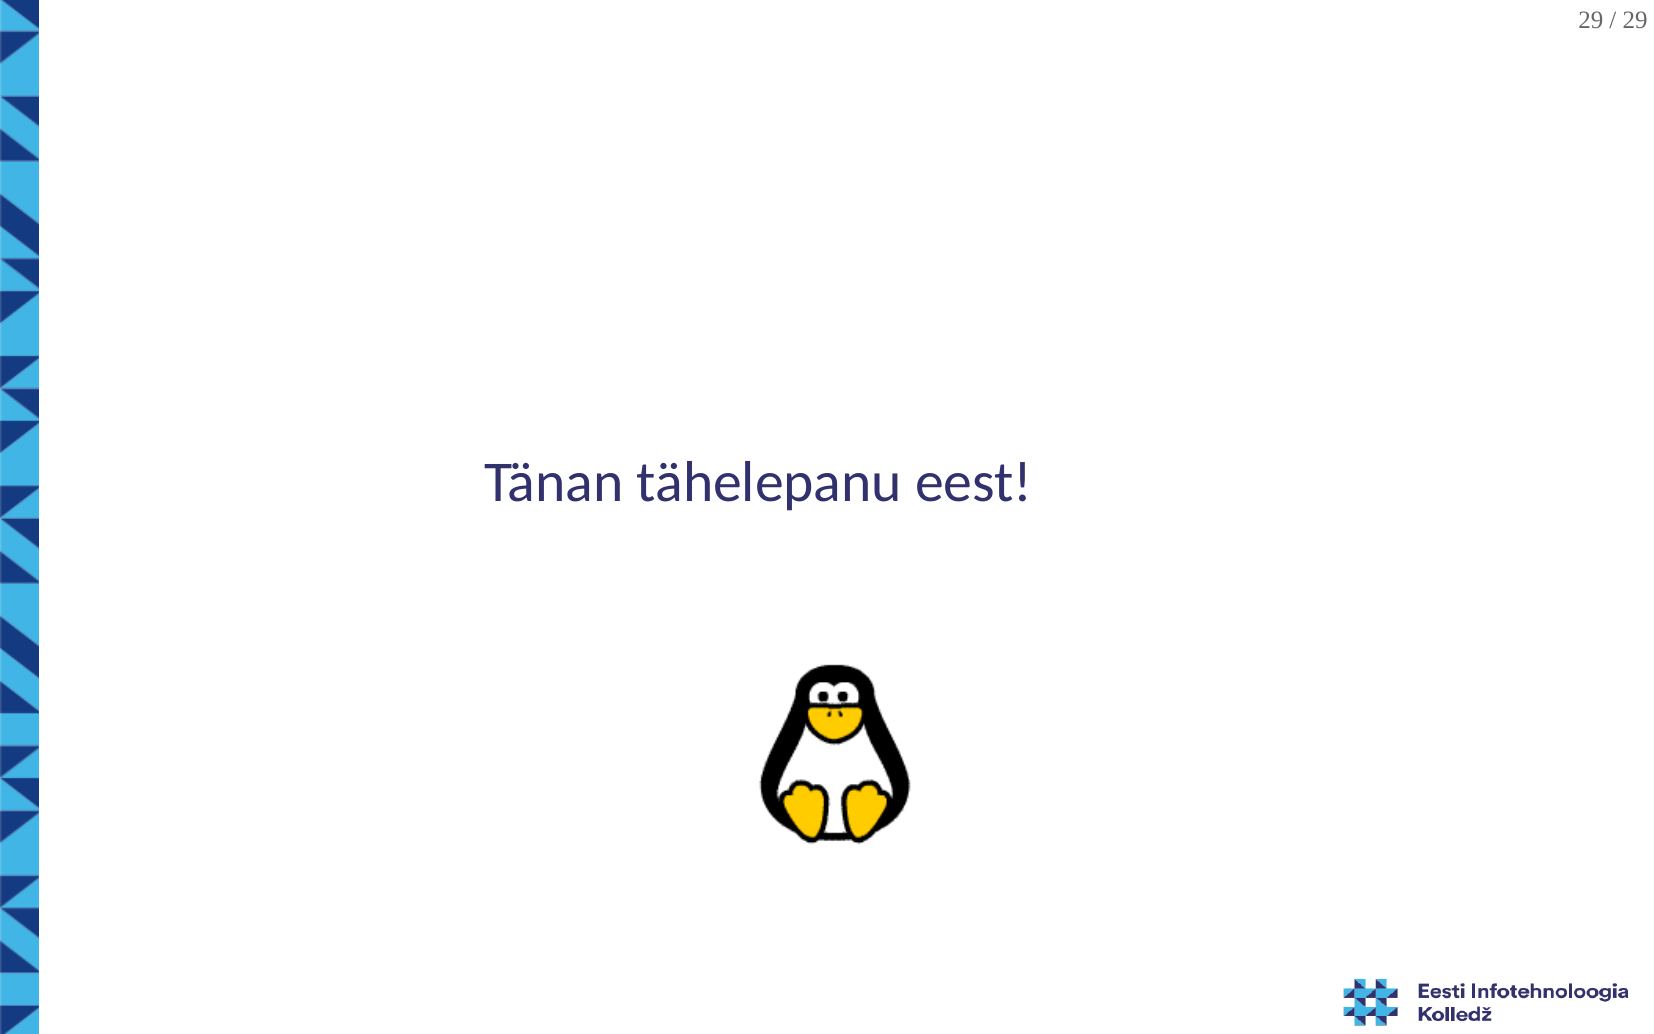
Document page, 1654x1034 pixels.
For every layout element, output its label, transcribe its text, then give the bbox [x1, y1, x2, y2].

picture [708, 612, 959, 863]
title Tänan tähelepanu eest! [484, 442, 1252, 532]
